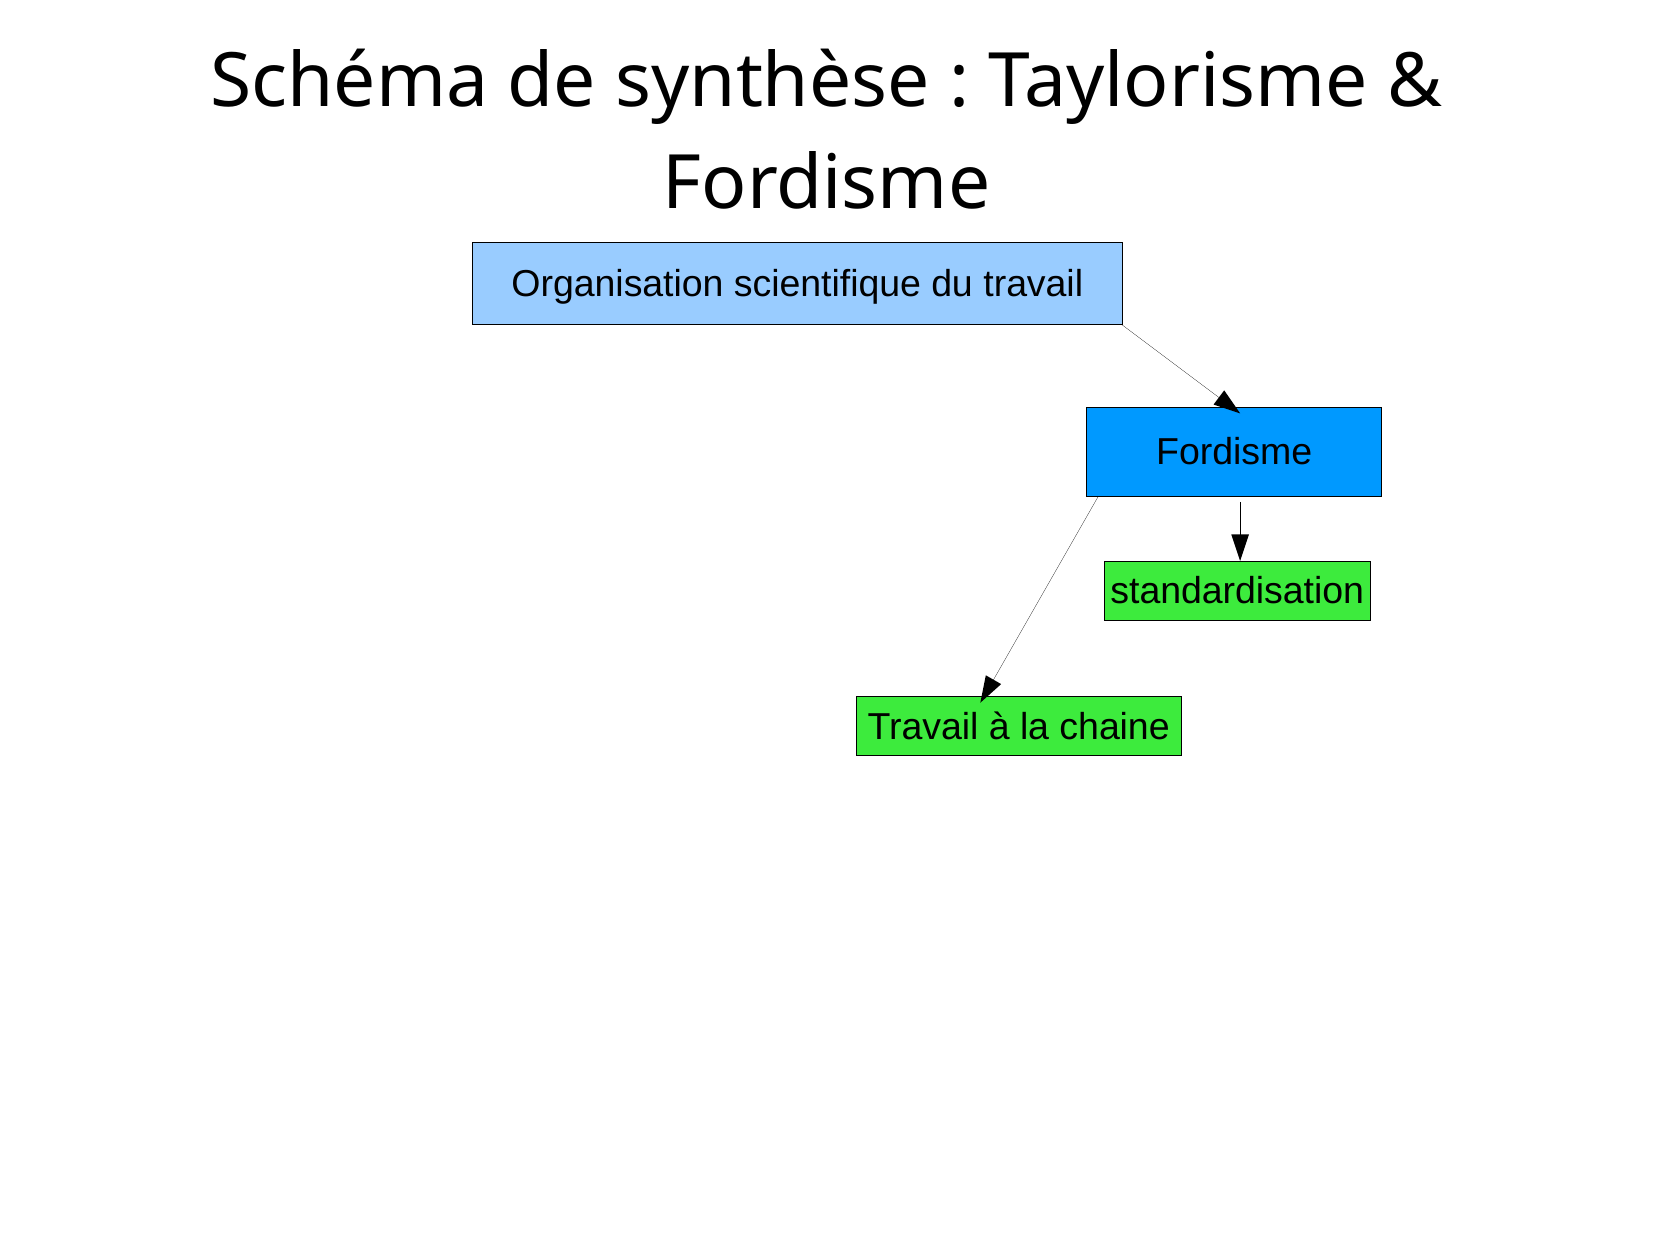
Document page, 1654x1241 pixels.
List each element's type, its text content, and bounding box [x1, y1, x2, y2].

text_box standardisation [1104, 561, 1371, 621]
text_box Travail à la chaine [856, 696, 1182, 756]
title Schéma de synthèse : Taylorisme & Fordisme [82, 49, 1571, 207]
text_box Fordisme [1086, 407, 1382, 497]
text_box Organisation scientifique du travail [472, 242, 1123, 325]
